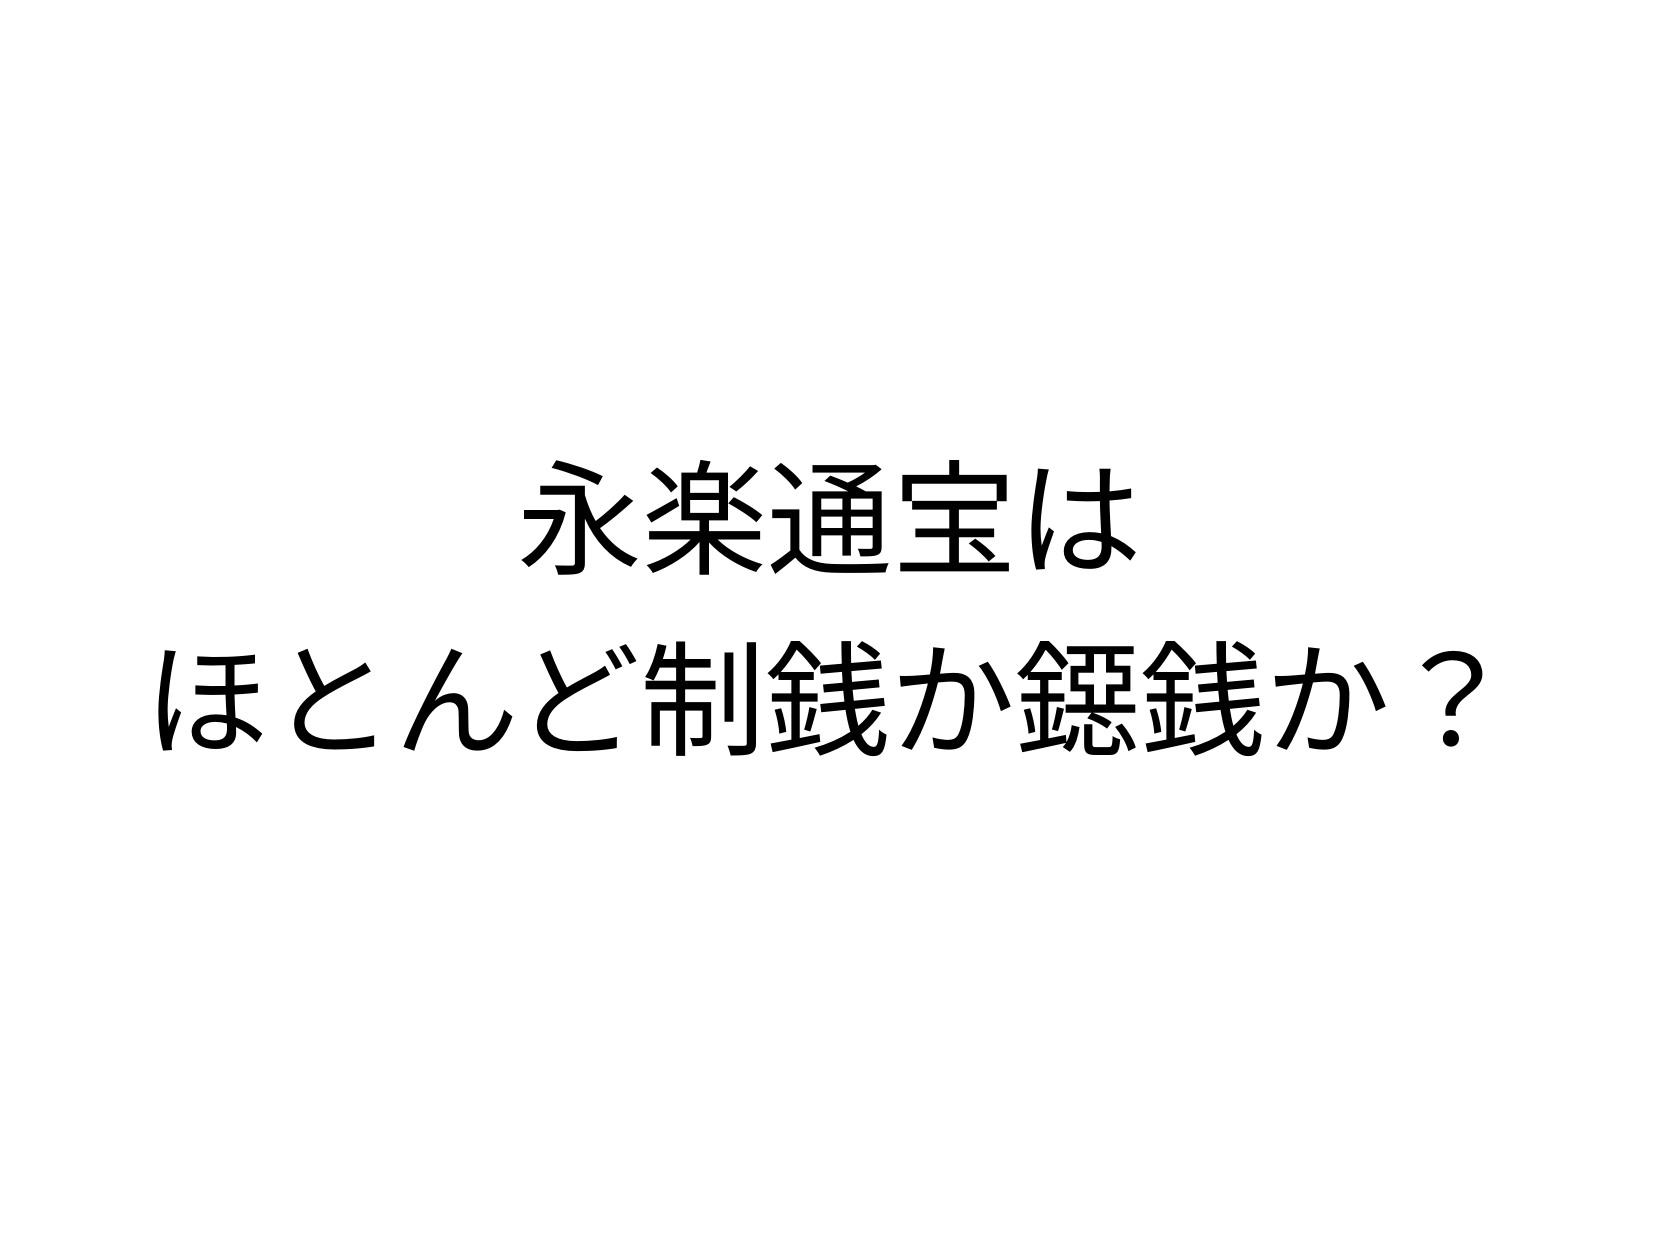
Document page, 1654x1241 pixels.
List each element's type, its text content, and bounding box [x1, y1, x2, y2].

text_box 永楽通宝は ほとんど制銭か鐚銭か？ [47, 413, 1613, 755]
